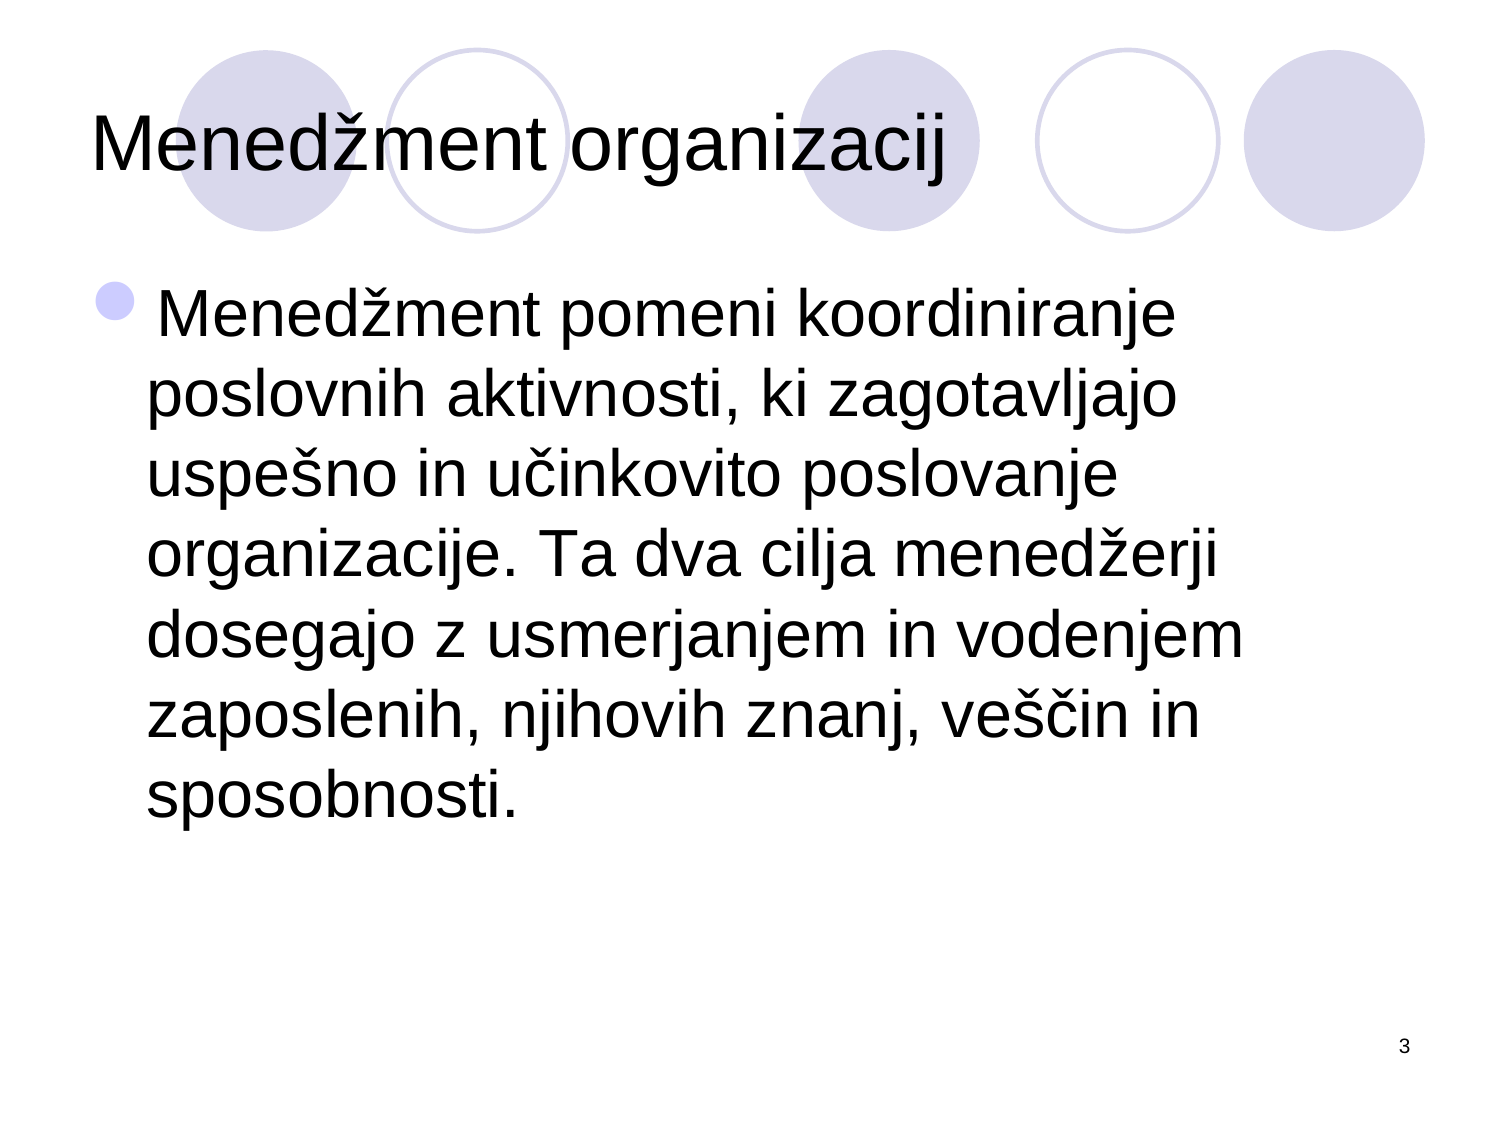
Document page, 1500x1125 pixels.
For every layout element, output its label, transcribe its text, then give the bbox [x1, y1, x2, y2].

title Menedžment organizacij [75, 45, 1426, 233]
list Menedžment pomeni koordiniranje poslovnih aktivnosti, ki zagotavljajo uspešno in učinkovito poslovanje organizacije. Ta dva cilja menedžerji dosegajo z usmerjanjem in vodenjem zaposlenih, njihovih znanj, veščin in sposobnosti. [75, 262, 1426, 1006]
text_box <number> [1074, 1025, 1426, 1101]
